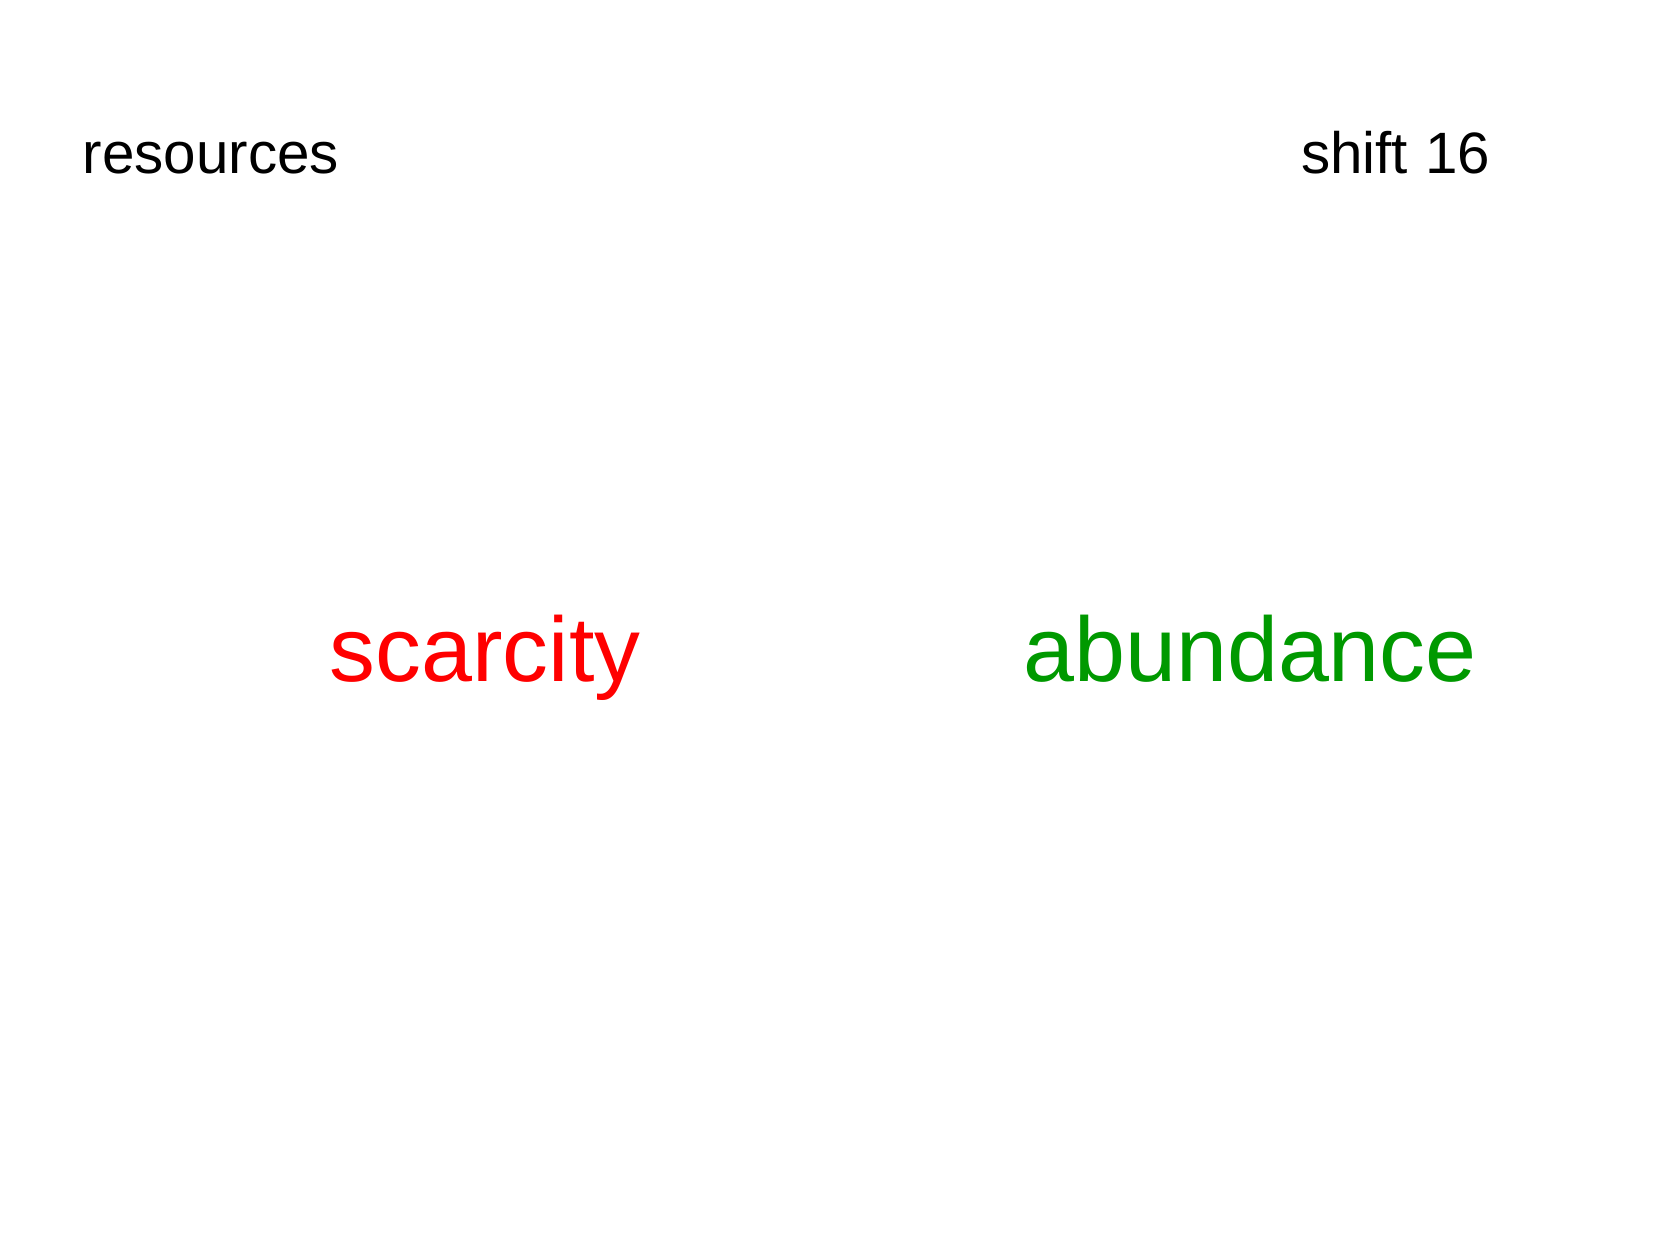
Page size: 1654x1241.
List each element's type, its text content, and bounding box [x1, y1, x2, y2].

title shift [767, 49, 1409, 257]
title 16 [1425, 49, 1572, 257]
list abundance [825, 290, 1606, 1010]
title resources [82, 49, 767, 257]
list scarcity [60, 290, 825, 1010]
